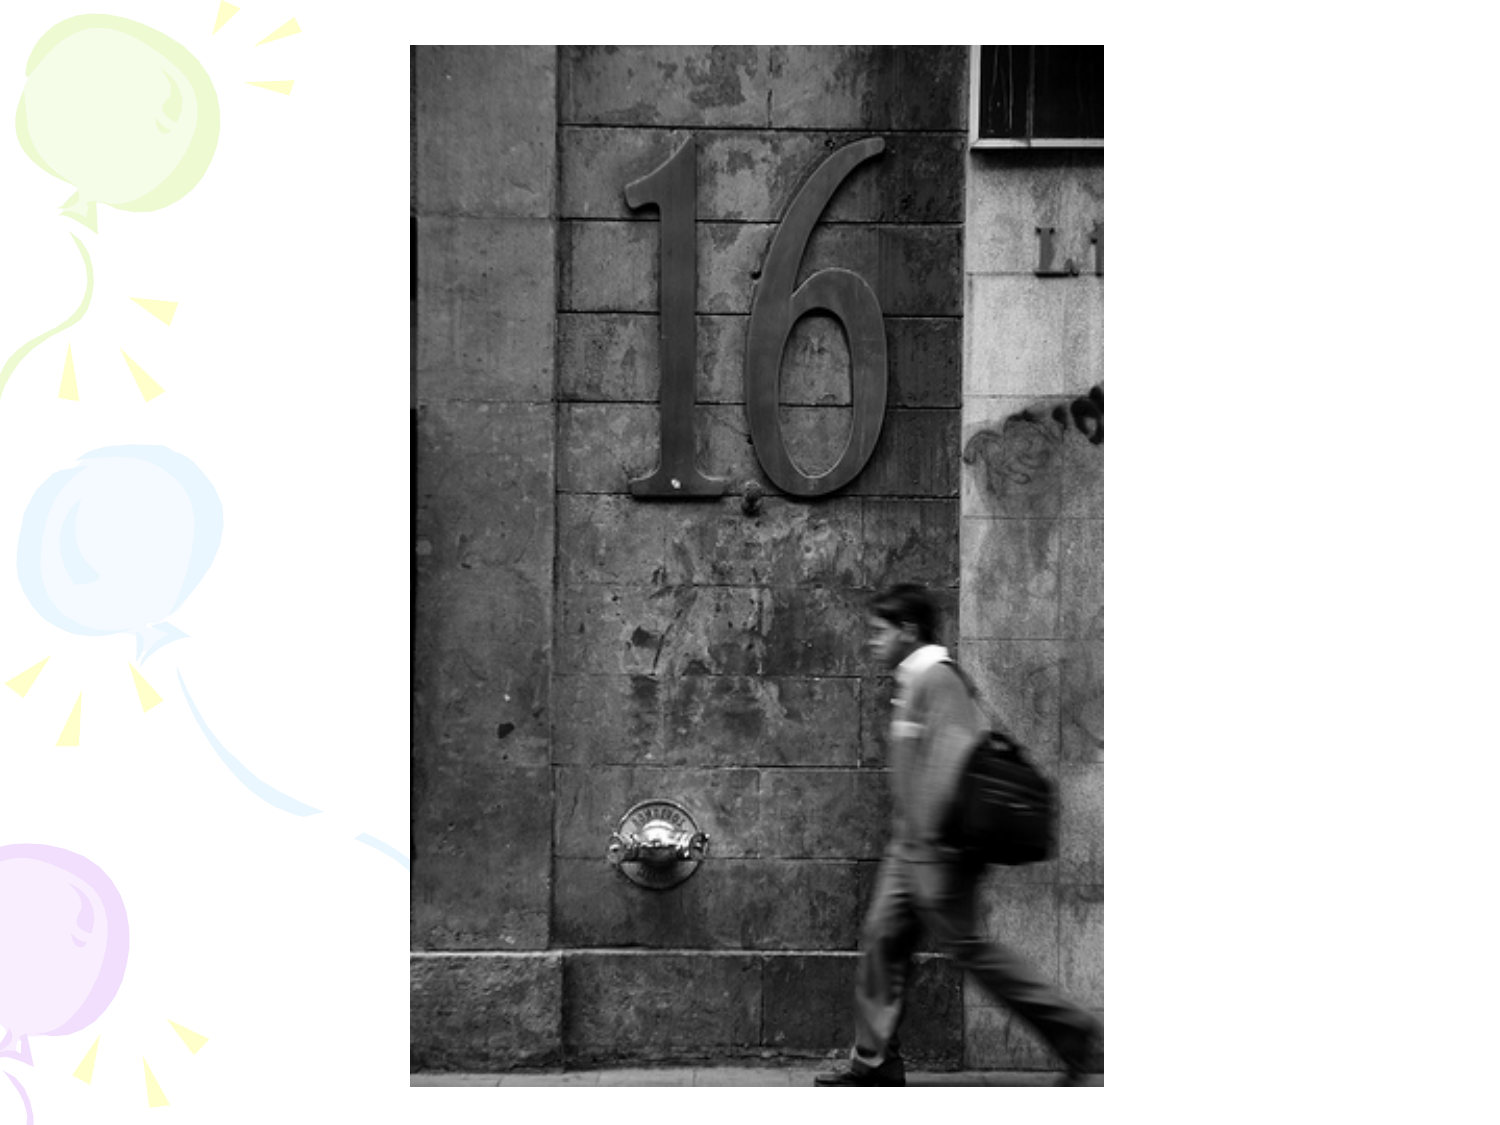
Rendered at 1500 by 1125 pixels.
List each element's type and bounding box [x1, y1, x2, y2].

picture [410, 45, 1104, 1087]
